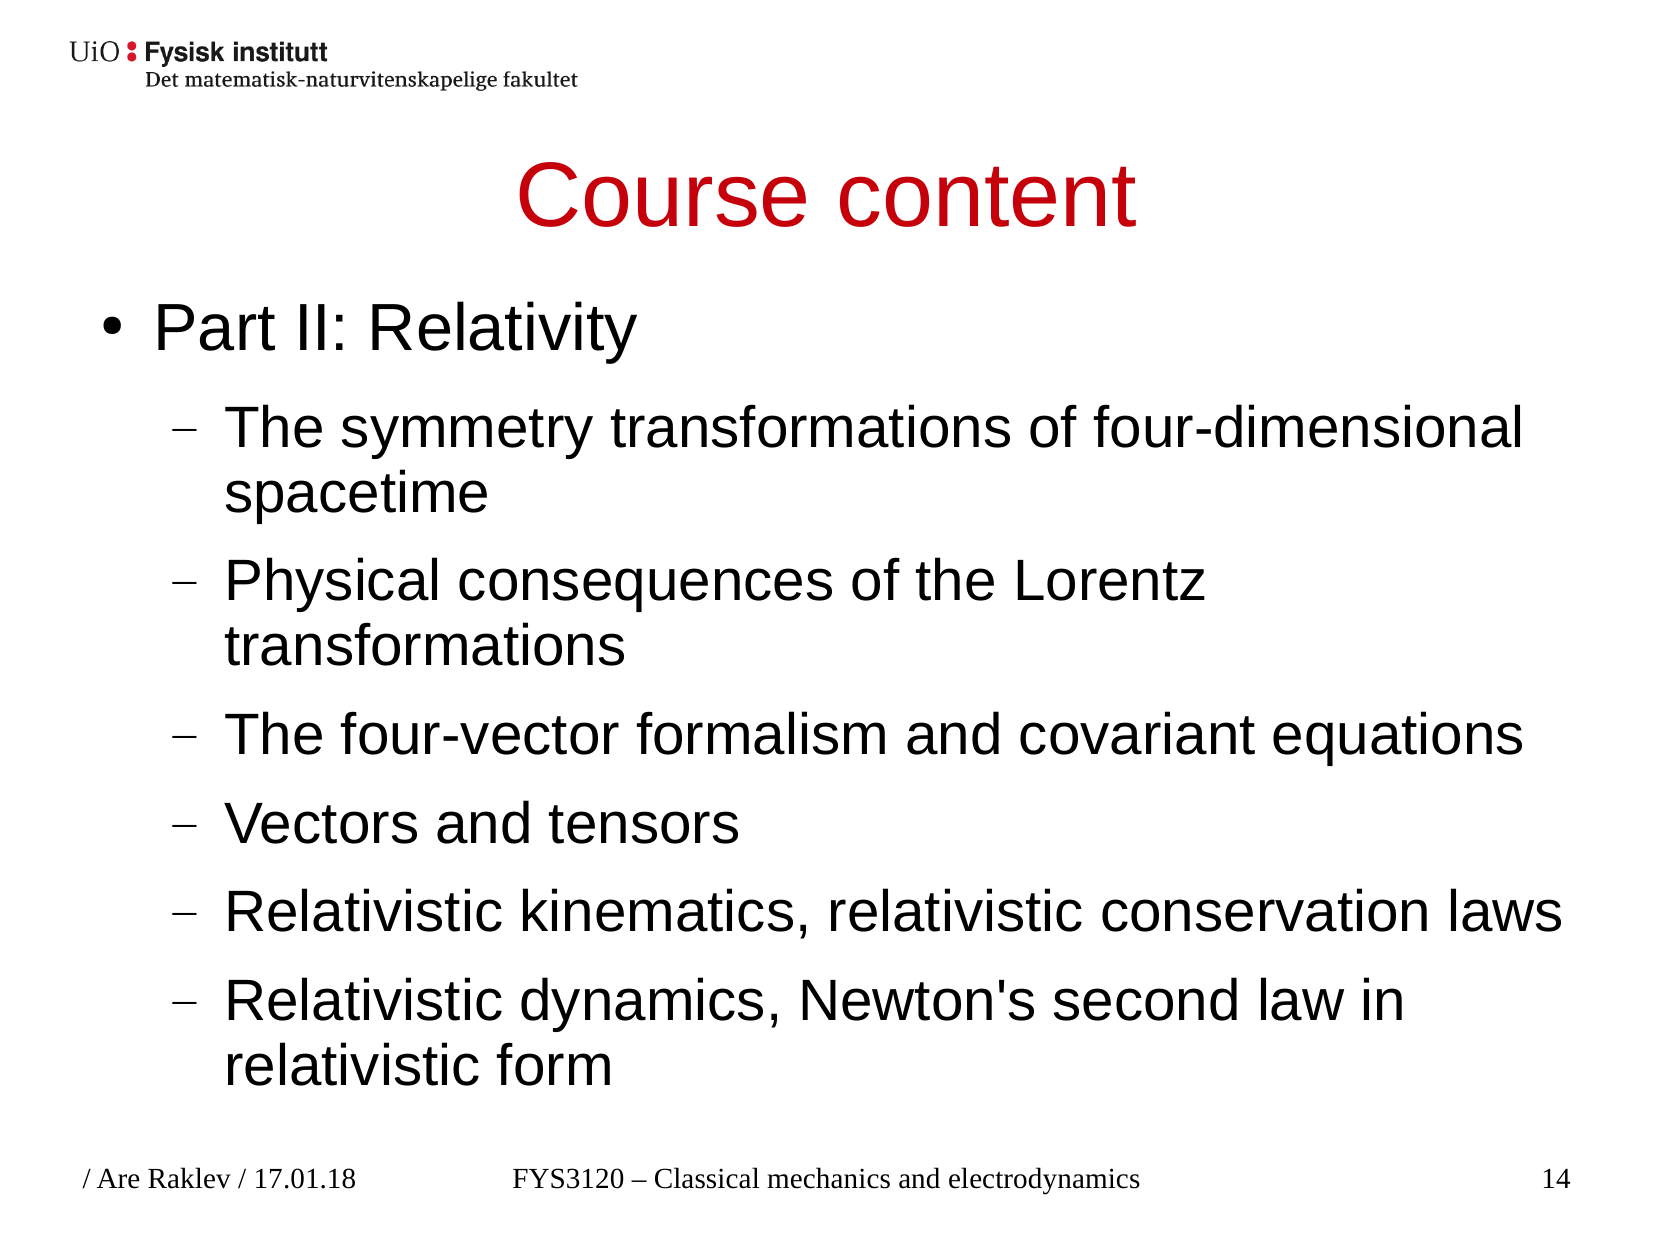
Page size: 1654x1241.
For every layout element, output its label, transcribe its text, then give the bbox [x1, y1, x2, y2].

title Course content [82, 90, 1571, 290]
list Part II: Relativity The symmetry transformations of four-dimensional spacetime Physical consequences of the Lorentz transformations The four-vector formalism and covariant equations Vectors and tensors Relativistic kinematics, relativistic conservation laws Relativistic dynamics, Newton's second law in relativistic form [82, 290, 1571, 1098]
picture [68, 37, 581, 93]
